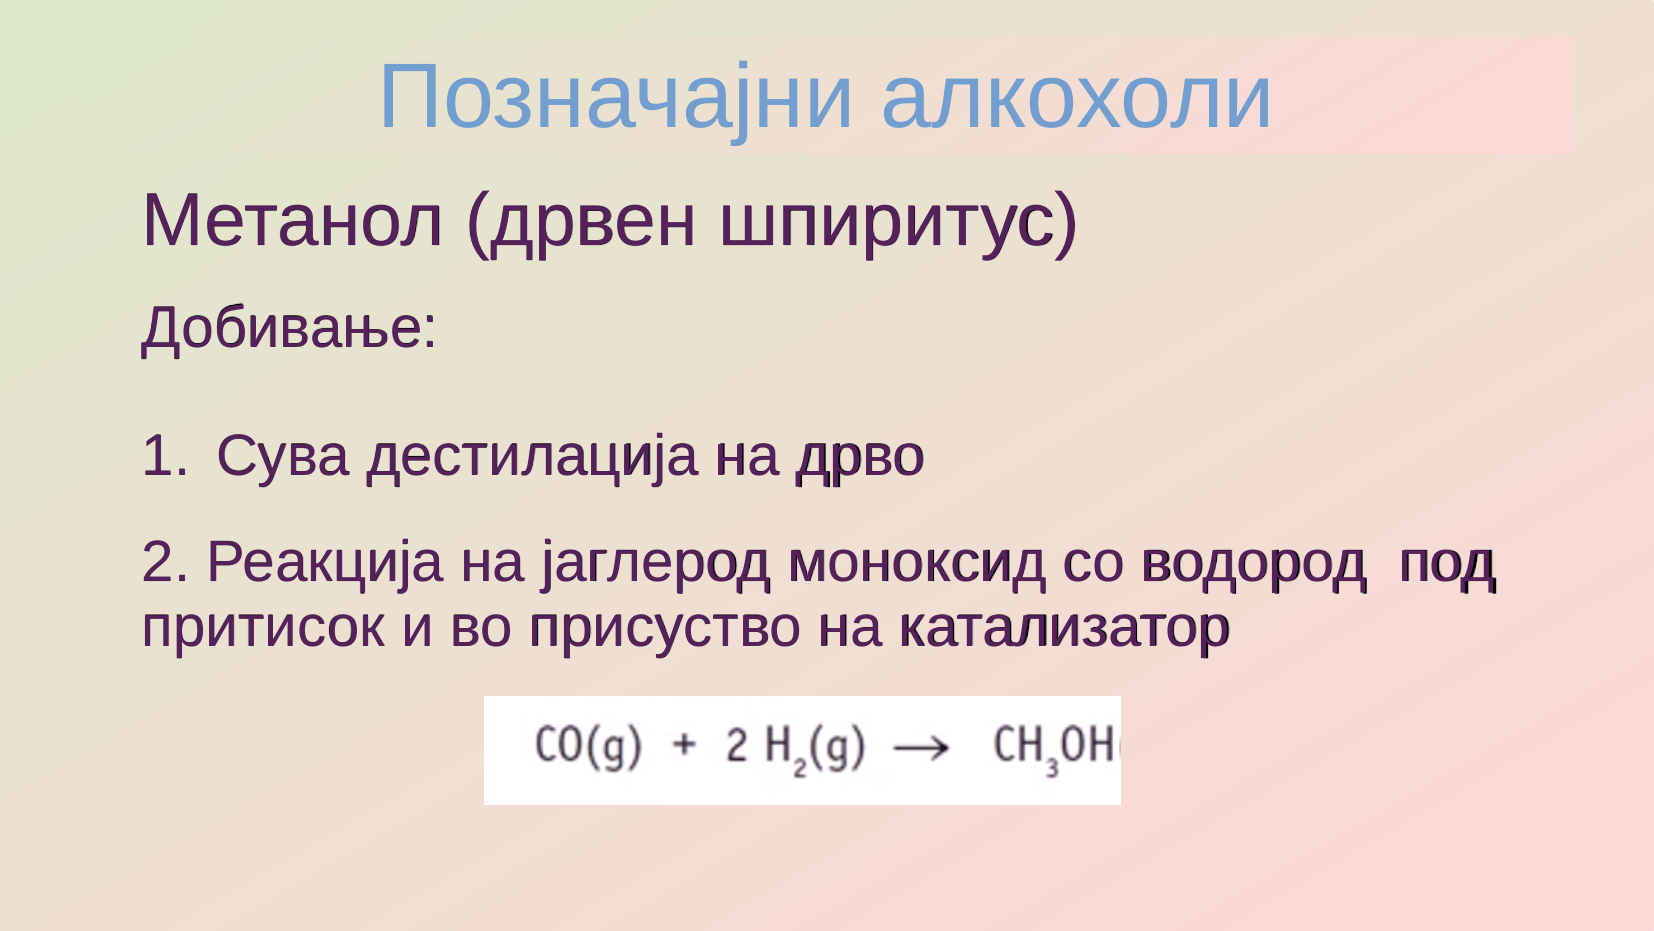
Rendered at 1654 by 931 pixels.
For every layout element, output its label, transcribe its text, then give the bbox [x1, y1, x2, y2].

list Метанол (дрвен шпиритус) Добивање: 1. Сува дестилација на дрво 2. Реакција на јаглерод моноксид со водород под притисок и во присуство на катализатор [70, 177, 1560, 717]
picture [484, 696, 1121, 805]
title Позначајни алкохоли [82, 37, 1571, 154]
